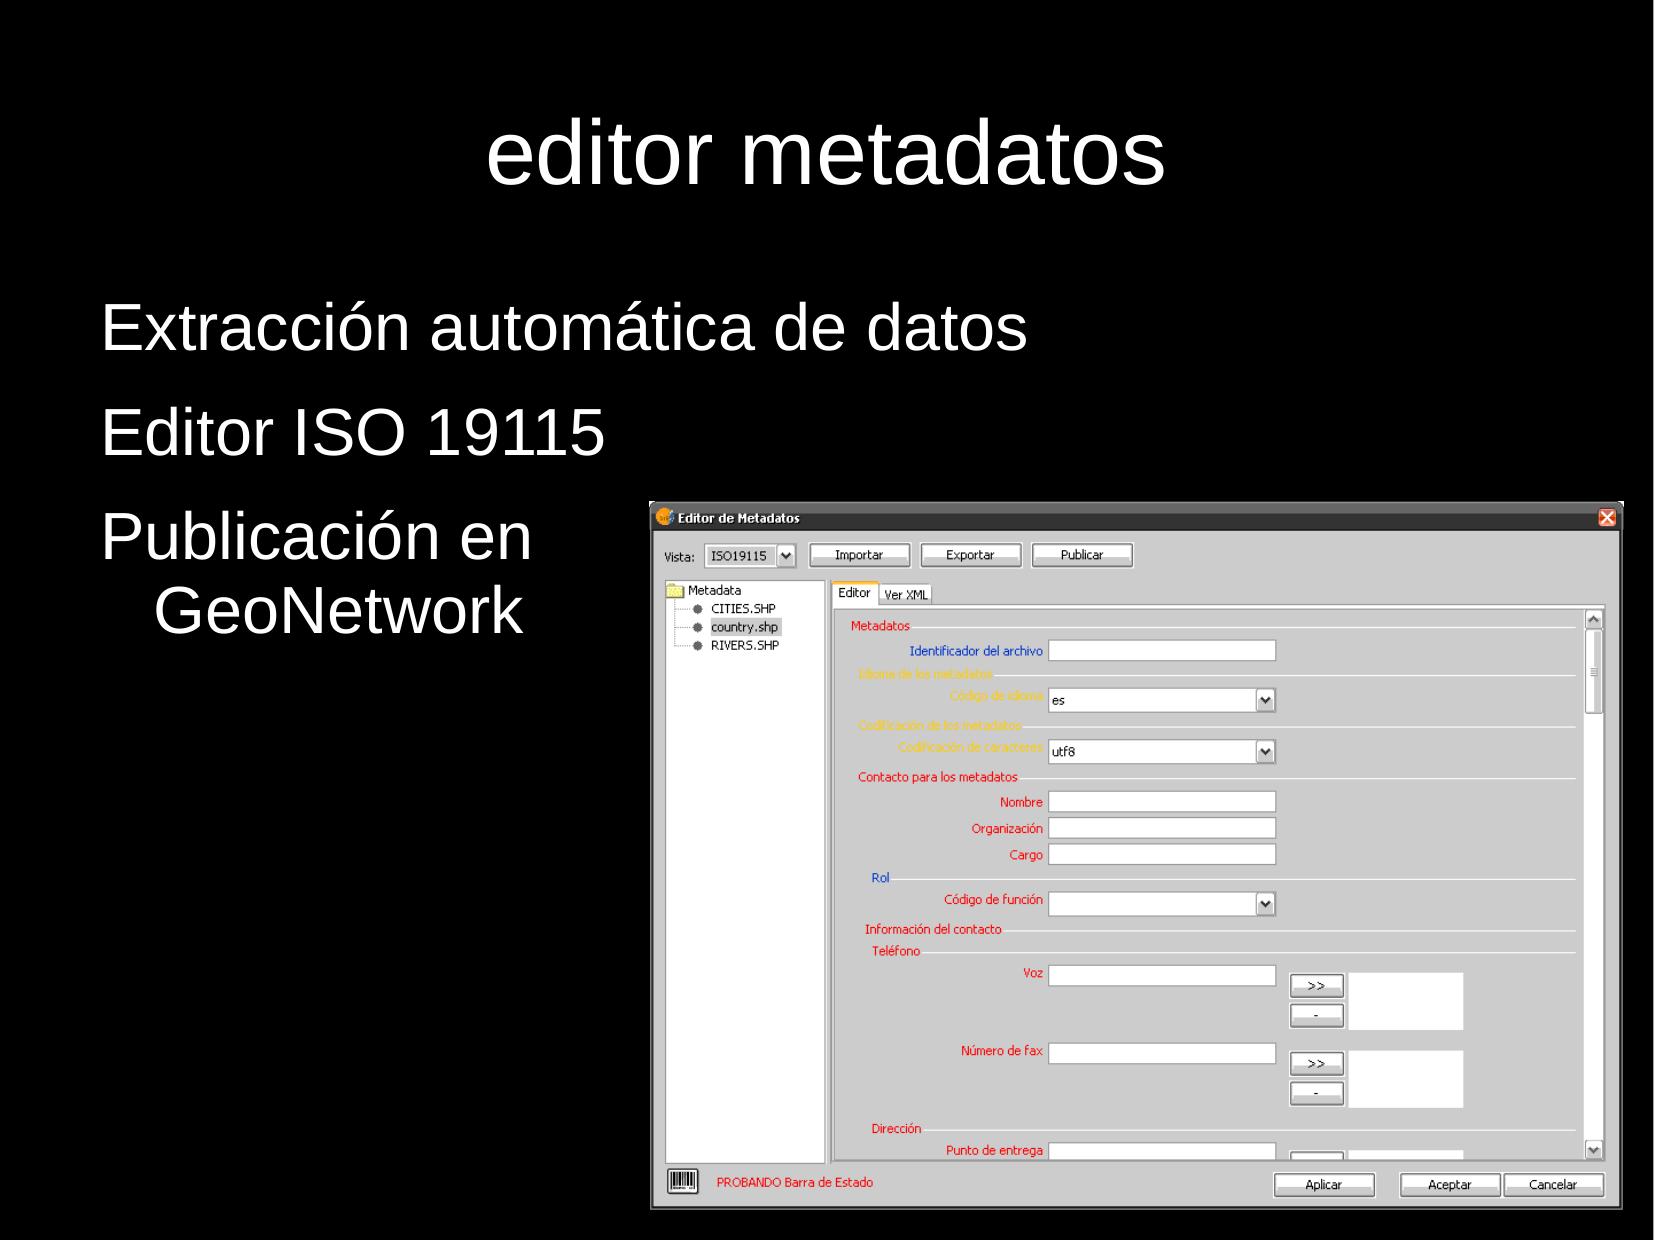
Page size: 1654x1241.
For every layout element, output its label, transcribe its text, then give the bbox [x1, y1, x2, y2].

picture [649, 501, 1624, 1211]
list Extracción automática de datos Editor ISO 19115 Publicación en GeoNetwork [82, 290, 1093, 1094]
title editor metadatos [82, 56, 1571, 250]
